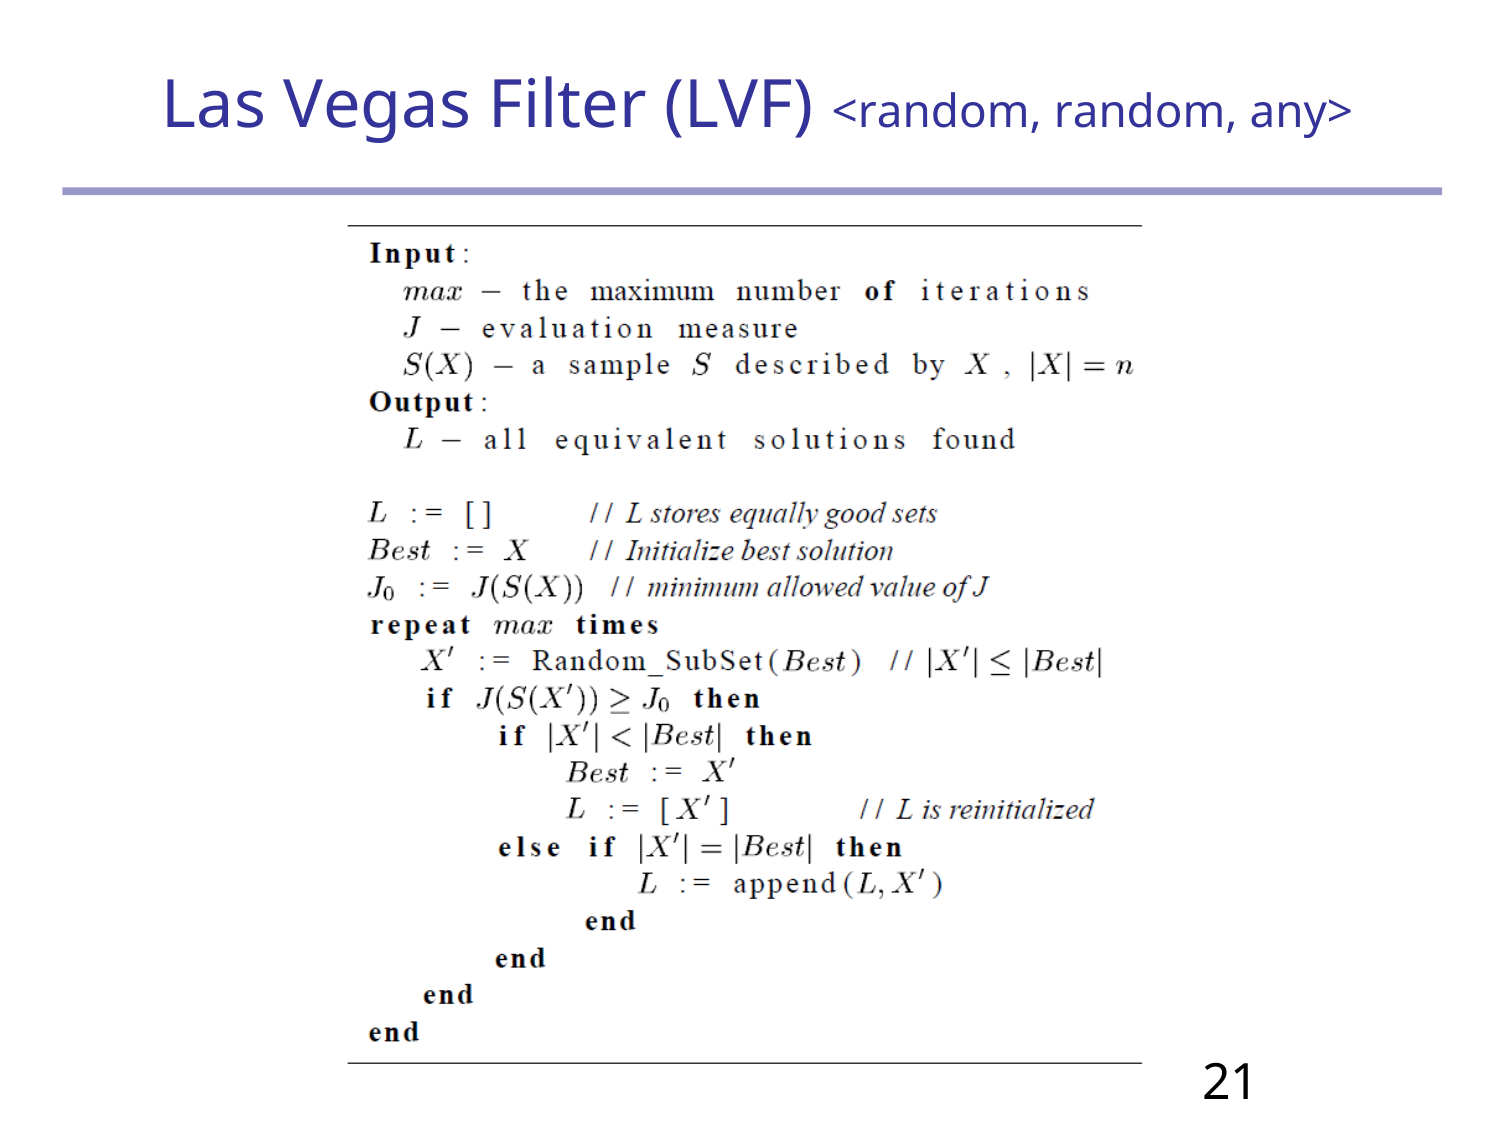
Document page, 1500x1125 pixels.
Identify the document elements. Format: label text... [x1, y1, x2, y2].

title Las Vegas Filter (LVF) <random, random, any> [60, 32, 1456, 170]
picture [328, 214, 1157, 1079]
text_box <number> [1187, 1050, 1500, 1125]
list [62, 148, 1426, 999]
